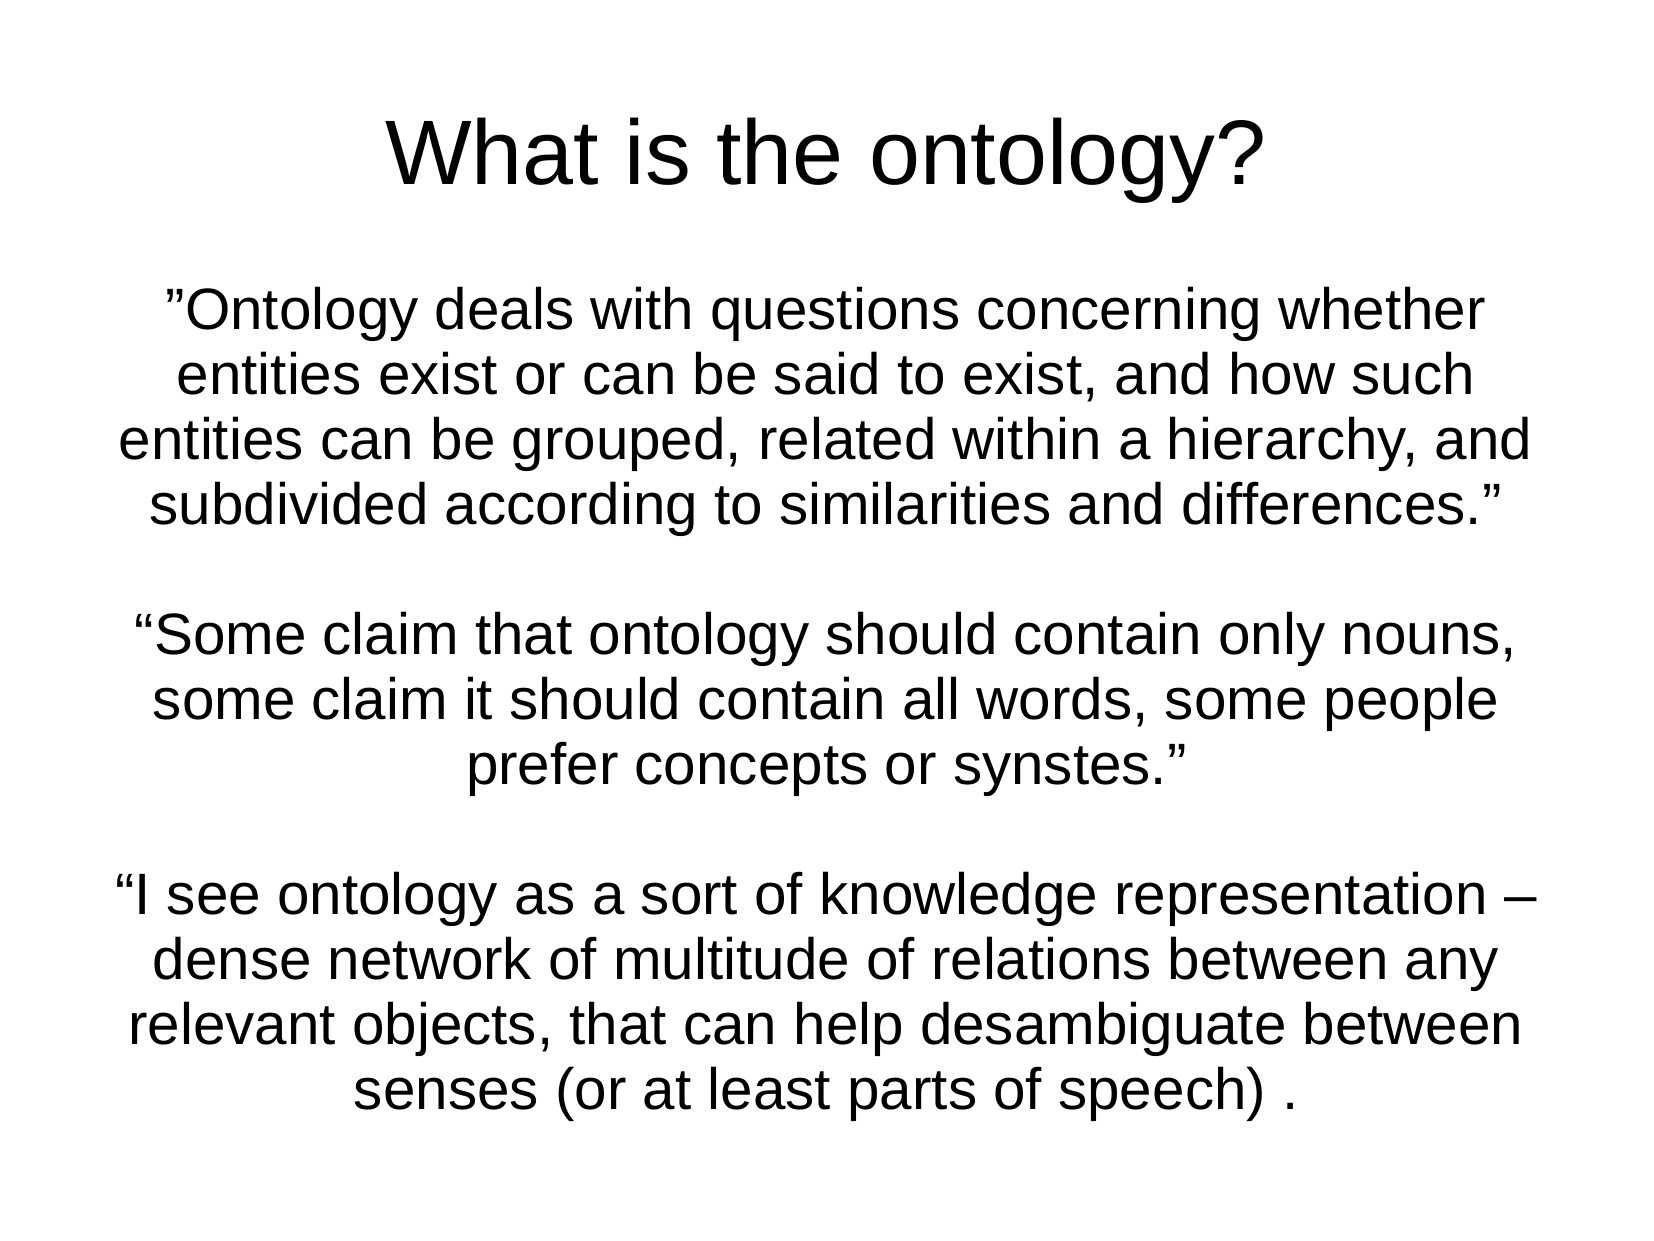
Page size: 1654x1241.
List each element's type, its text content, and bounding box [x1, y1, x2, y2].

title What is the ontology? [82, 49, 1571, 257]
subtitle ”Ontology deals with questions concerning whether entities exist or can be said to exist, and how such entities can be grouped, related within a hierarchy, and subdivided according to similarities and differences.” “Some claim that ontology should contain only nouns, some claim it should contain all words, some people prefer concepts or synstes.” “I see ontology as a sort of knowledge representation – dense network of multitude of relations between any relevant objects, that can help desambiguate between senses (or at least parts of speech) . [82, 276, 1571, 1123]
